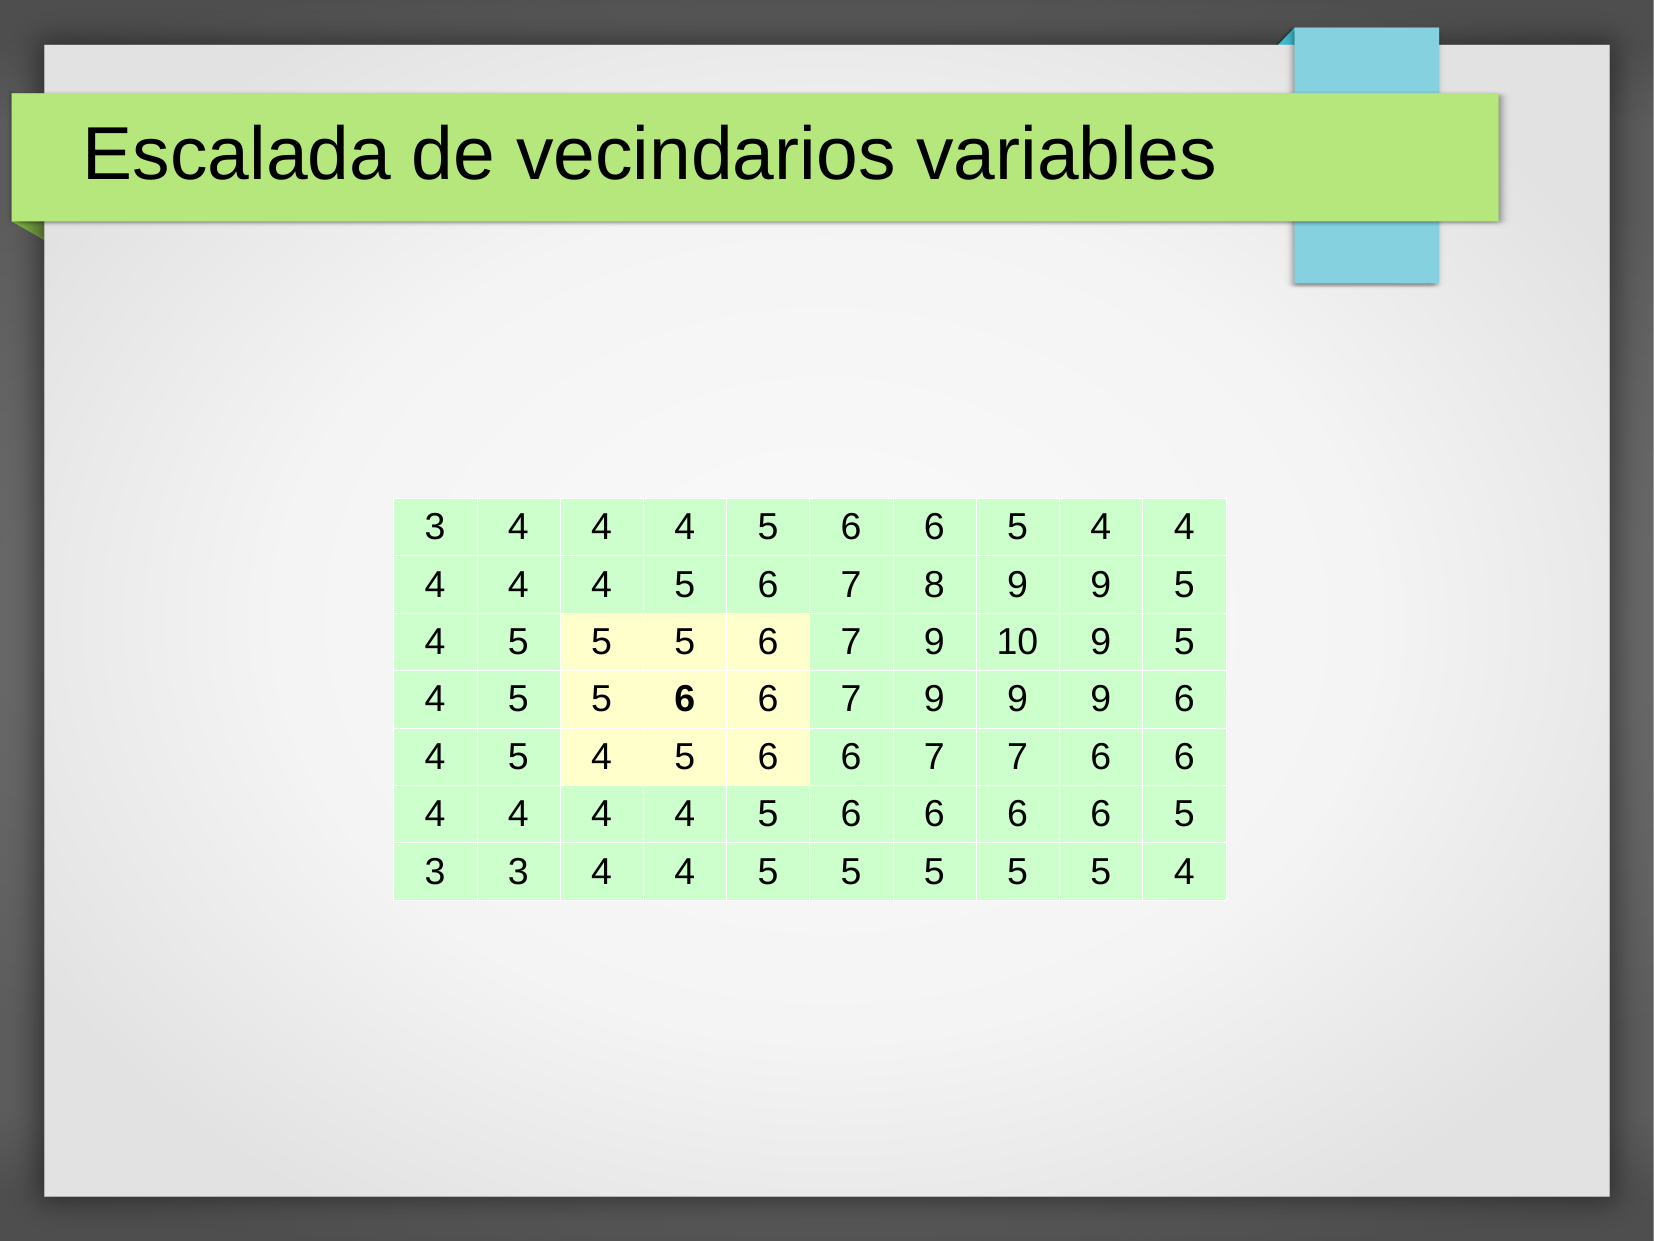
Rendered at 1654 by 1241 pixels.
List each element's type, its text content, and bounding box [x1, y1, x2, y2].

table_cell 4 [644, 843, 726, 900]
table_cell 4 [644, 786, 726, 842]
table_cell 5 [644, 556, 726, 613]
table_cell 5 [977, 843, 1059, 900]
table_cell 4 [561, 556, 643, 613]
table_cell 9 [1060, 671, 1142, 728]
table_cell 6 [1060, 729, 1142, 785]
table_cell 5 [478, 729, 560, 785]
table_cell 9 [1060, 556, 1142, 613]
table_cell 4 [561, 729, 643, 785]
table_cell 4 [1143, 843, 1226, 900]
table_cell 7 [977, 729, 1059, 785]
table_cell 7 [810, 671, 893, 728]
table_cell 4 [394, 729, 477, 785]
table_cell 4 [478, 556, 560, 613]
table_cell 5 [810, 843, 893, 900]
table_cell 4 [478, 786, 560, 842]
table_header 3 [394, 499, 477, 555]
table_cell 6 [810, 729, 893, 785]
table_cell 5 [478, 614, 560, 670]
table_cell 5 [1143, 556, 1226, 613]
table_cell 4 [394, 556, 477, 613]
table_cell 7 [894, 729, 976, 785]
table_cell 6 [810, 786, 893, 842]
table_cell 9 [894, 614, 976, 670]
table_cell 5 [727, 786, 809, 842]
table_cell 7 [810, 614, 893, 670]
table_header 4 [1143, 499, 1226, 555]
table_cell 5 [727, 843, 809, 900]
table_cell 9 [1060, 614, 1142, 670]
table_cell 10 [977, 614, 1059, 670]
table_cell 5 [644, 729, 726, 785]
table_cell 7 [810, 556, 893, 613]
table_cell 3 [394, 843, 477, 900]
table_cell 4 [394, 614, 477, 670]
table_cell 6 [727, 671, 809, 728]
table_header 5 [727, 499, 809, 555]
picture [0, 0, 1654, 1241]
table_cell 6 [727, 614, 809, 670]
table_header 4 [478, 499, 560, 555]
table_header 4 [561, 499, 643, 555]
table_header 4 [644, 499, 726, 555]
table_cell 4 [394, 786, 477, 842]
table_cell 6 [1143, 729, 1226, 785]
table_cell 9 [977, 556, 1059, 613]
table_cell 5 [894, 843, 976, 900]
table_cell 6 [894, 786, 976, 842]
table_header 4 [1060, 499, 1142, 555]
table_cell 8 [894, 556, 976, 613]
table_cell 6 [977, 786, 1059, 842]
table_cell 5 [478, 671, 560, 728]
table_cell 5 [1143, 614, 1226, 670]
table_cell 6 [1060, 786, 1142, 842]
table_cell 4 [561, 843, 643, 900]
table_cell 6 [1143, 671, 1226, 728]
table_header 6 [894, 499, 976, 555]
table_cell 6 [644, 671, 726, 728]
table_cell 5 [1143, 786, 1226, 842]
table_header 6 [810, 499, 893, 555]
table_cell 3 [478, 843, 560, 900]
table_cell 5 [644, 614, 726, 670]
table_cell 5 [561, 671, 643, 728]
table_header 5 [977, 499, 1059, 555]
table_cell 6 [727, 556, 809, 613]
table_cell 5 [1060, 843, 1142, 900]
table_cell 4 [394, 671, 477, 728]
table_cell 9 [977, 671, 1059, 728]
title Escalada de vecindarios variables [82, 94, 1264, 213]
table_cell 4 [561, 786, 643, 842]
table_cell 9 [894, 671, 976, 728]
table_cell 6 [727, 729, 809, 785]
table_cell 5 [561, 614, 643, 670]
